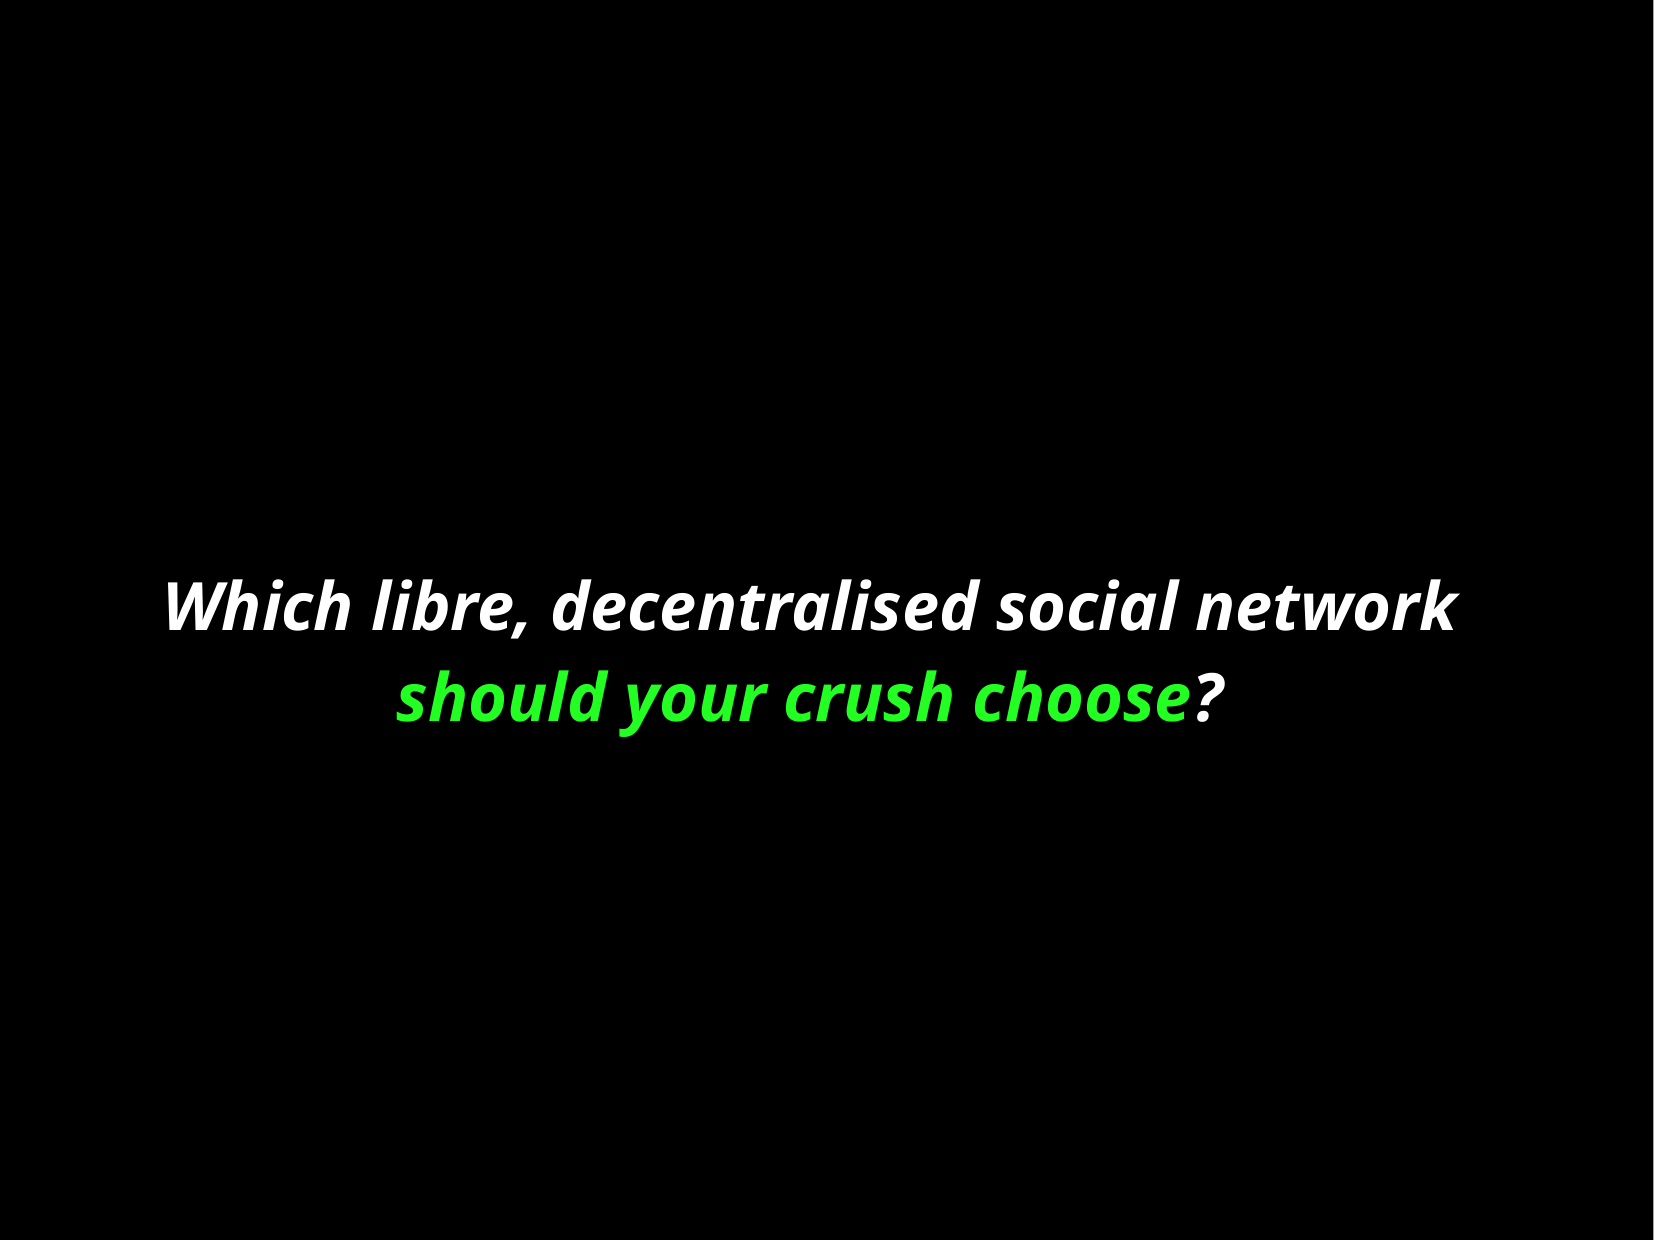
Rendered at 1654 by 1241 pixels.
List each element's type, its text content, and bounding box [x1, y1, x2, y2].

list Which libre, decentralised social network should your crush choose? [82, 290, 1538, 1010]
